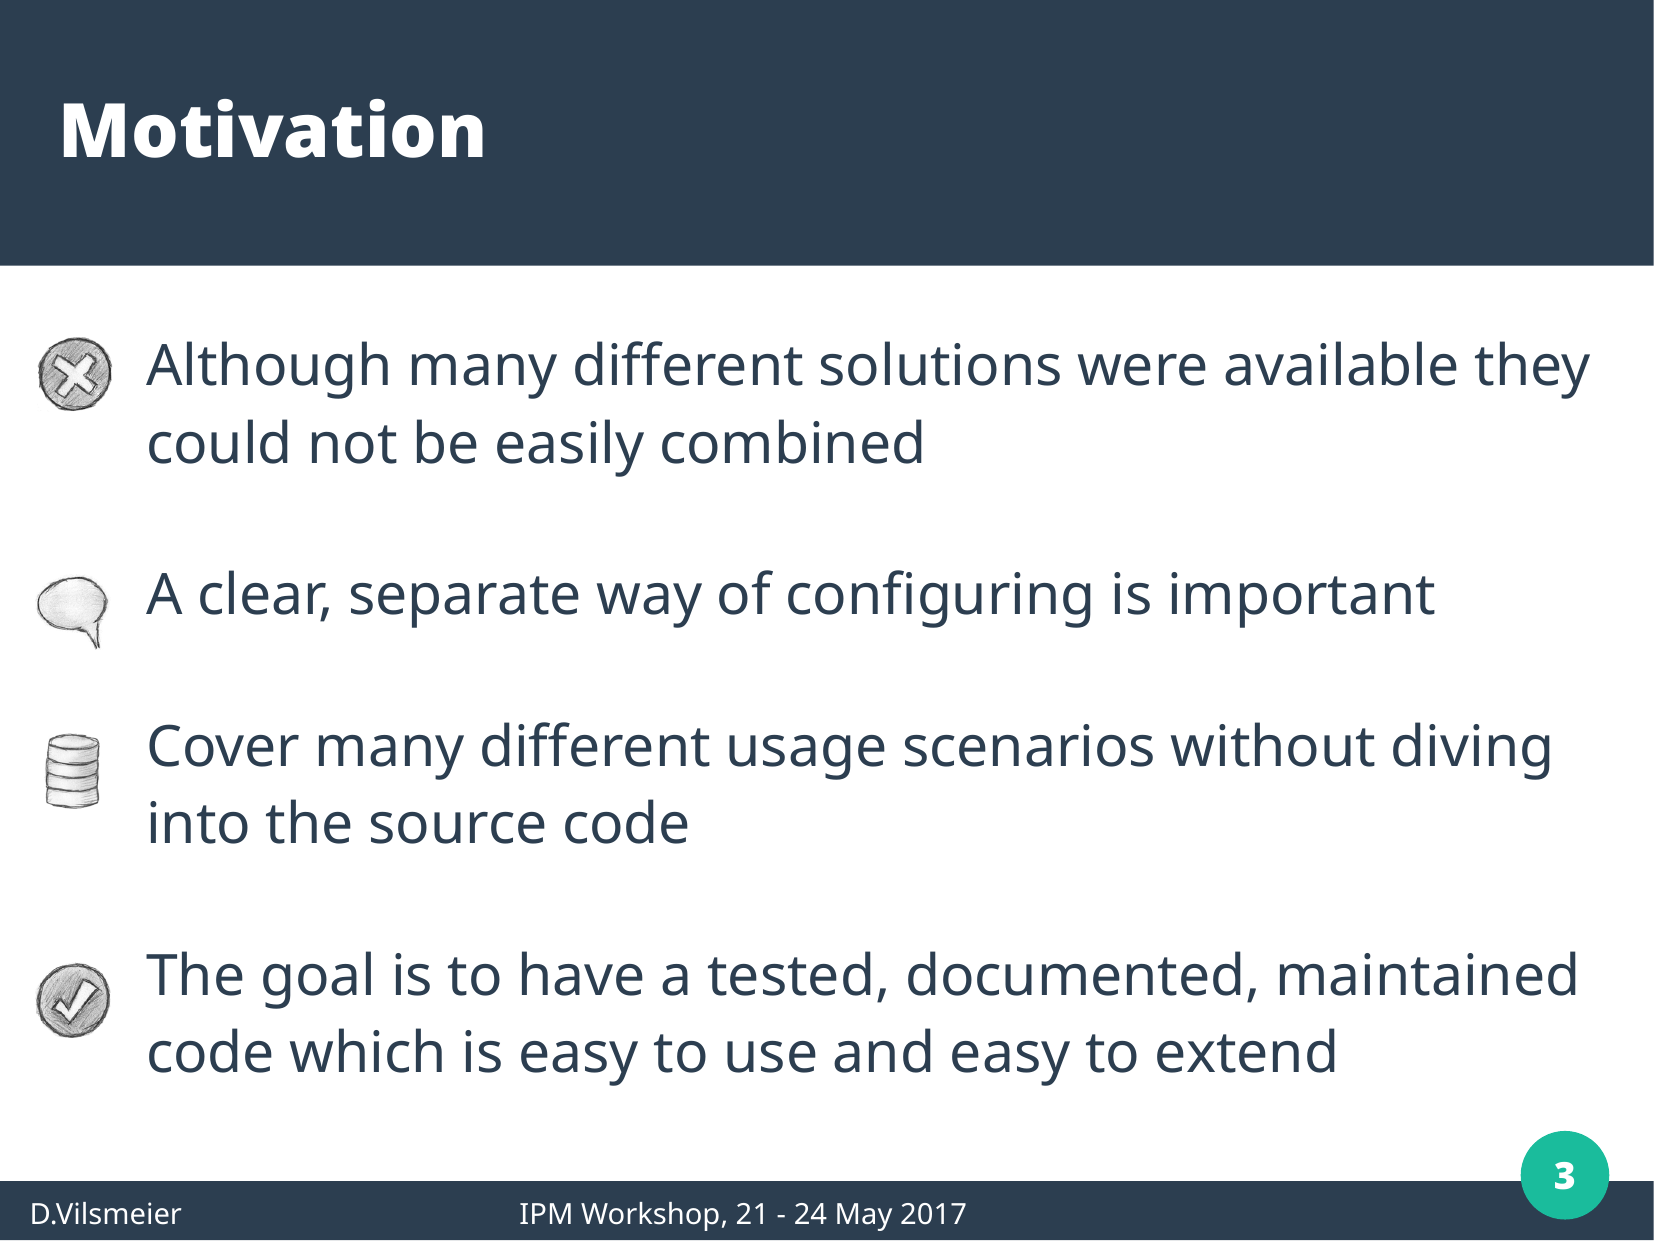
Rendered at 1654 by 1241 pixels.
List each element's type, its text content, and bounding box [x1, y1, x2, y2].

title Motivation [59, 49, 1595, 207]
picture [35, 574, 111, 650]
picture [35, 962, 111, 1038]
picture [35, 733, 111, 810]
list Although many different solutions were available they could not be easily combined A clear, separate way of configuring is important Cover many different usage scenarios without diving into the source code The goal is to have a tested, documented, maintained code which is easy to use and easy to extend [76, 324, 1613, 1152]
picture [37, 336, 113, 412]
